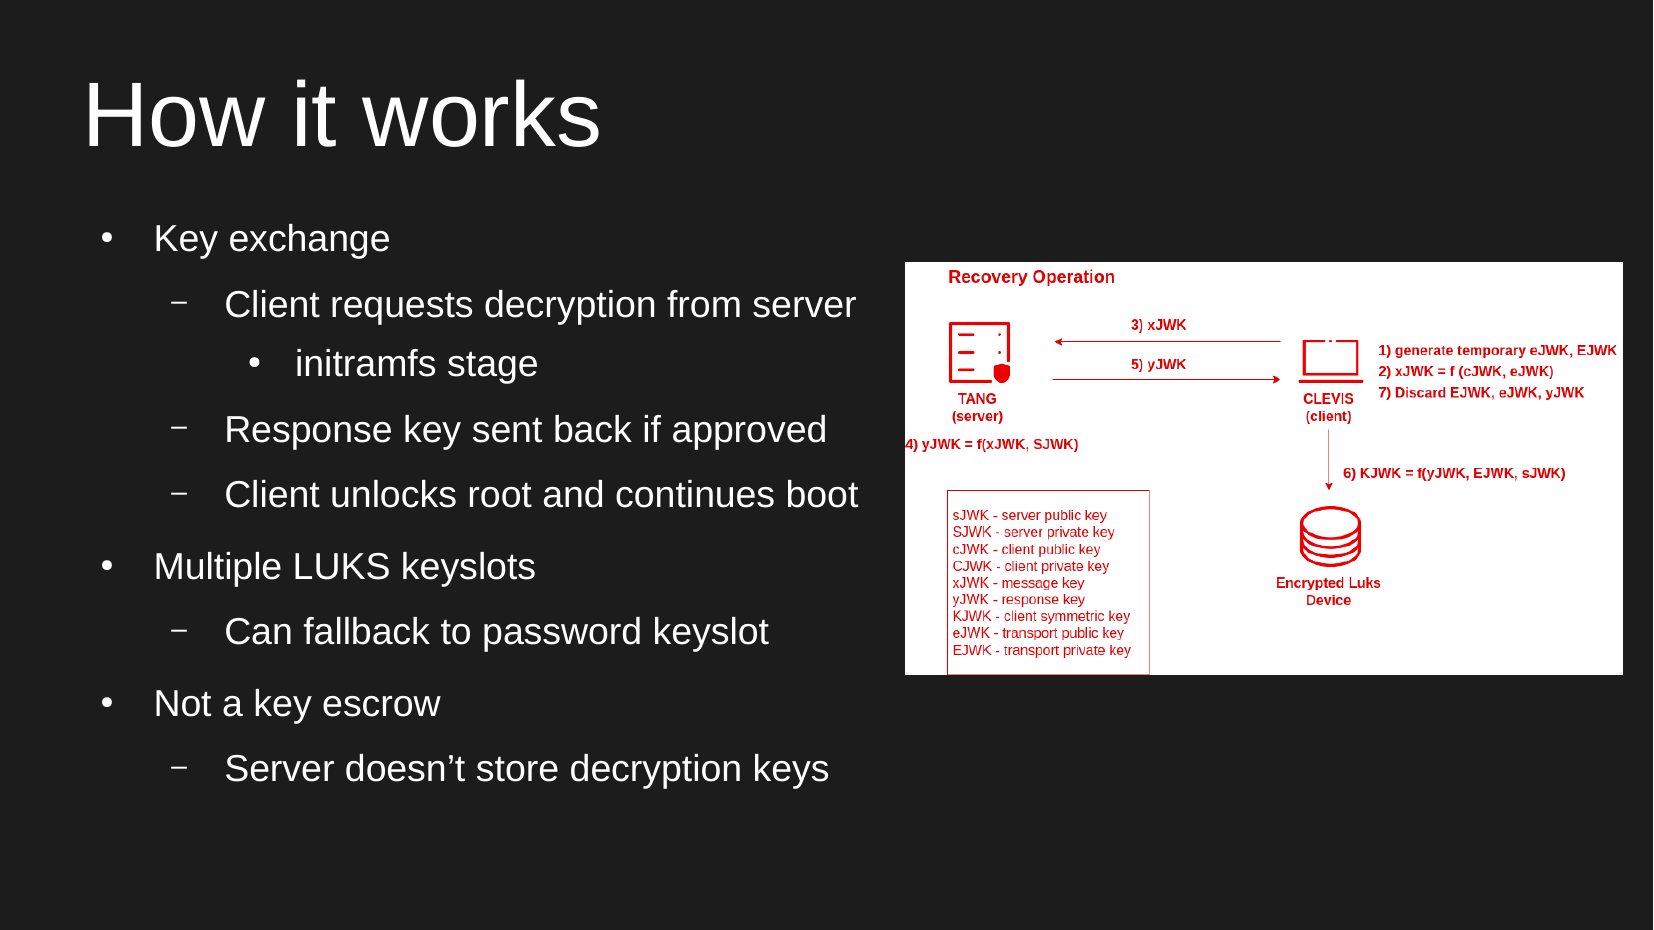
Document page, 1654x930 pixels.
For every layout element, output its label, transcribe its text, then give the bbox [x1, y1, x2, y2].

list Key exchange Client requests decryption from server initramfs stage Response key sent back if approved Client unlocks root and continues boot Multiple LUKS keyslots Can fallback to password keyslot Not a key escrow Server doesn’t store decryption keys [82, 217, 1313, 863]
picture [905, 262, 1623, 676]
title How it works [82, 37, 1571, 193]
